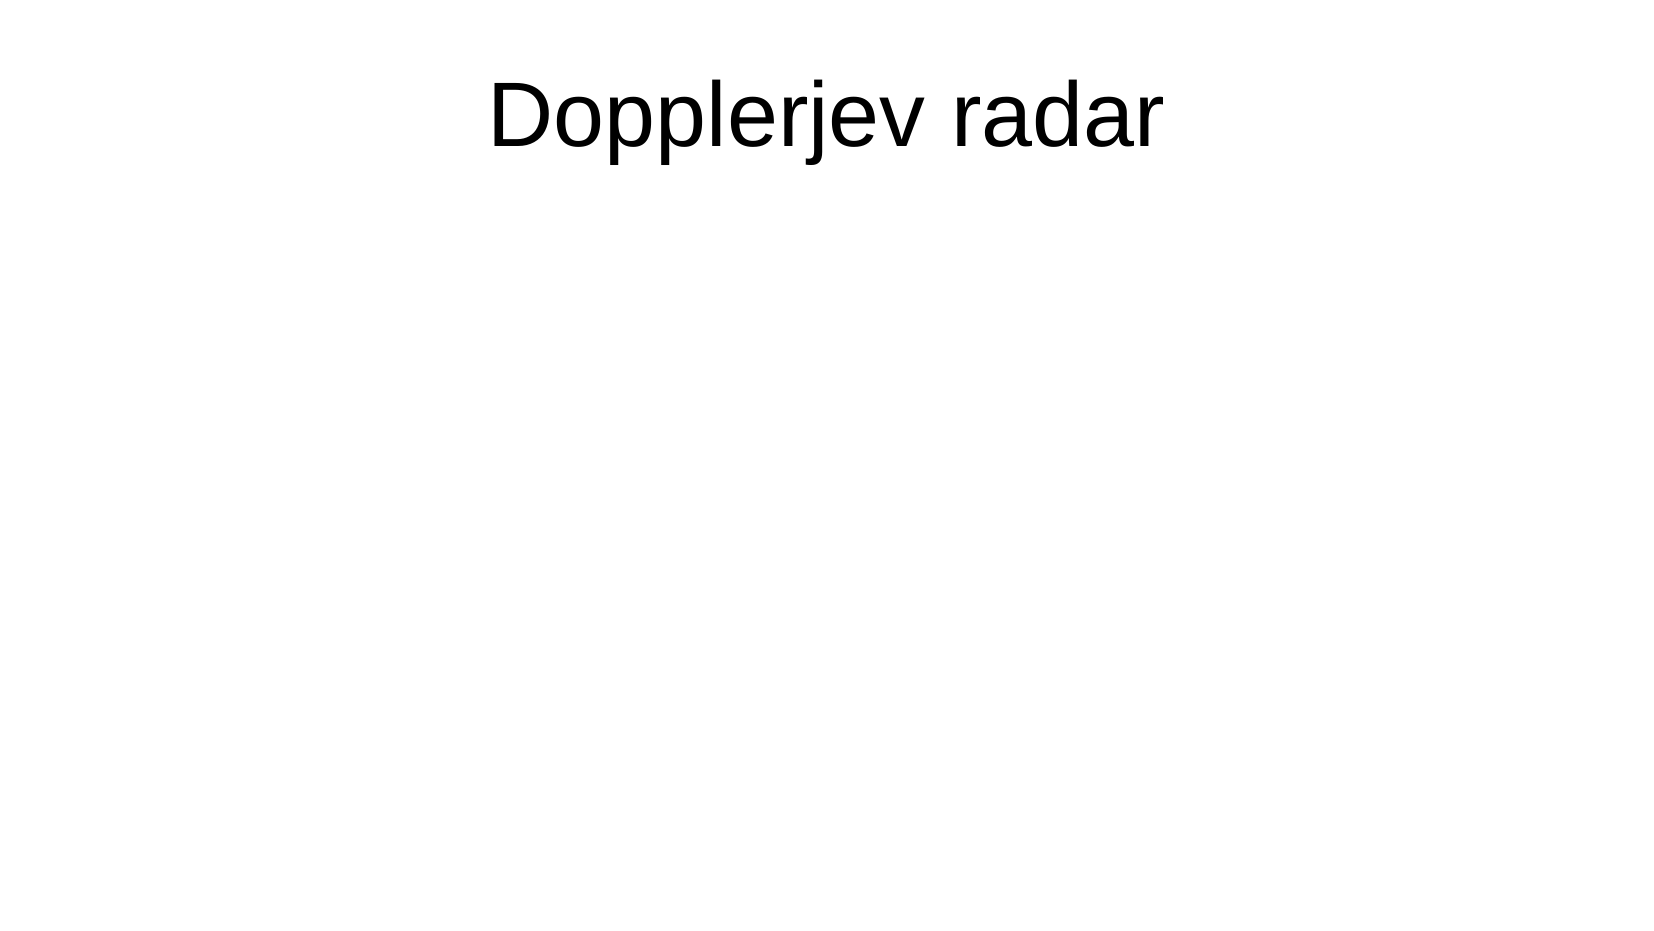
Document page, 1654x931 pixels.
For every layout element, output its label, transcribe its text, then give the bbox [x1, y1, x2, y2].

title Dopplerjev radar [82, 37, 1571, 193]
